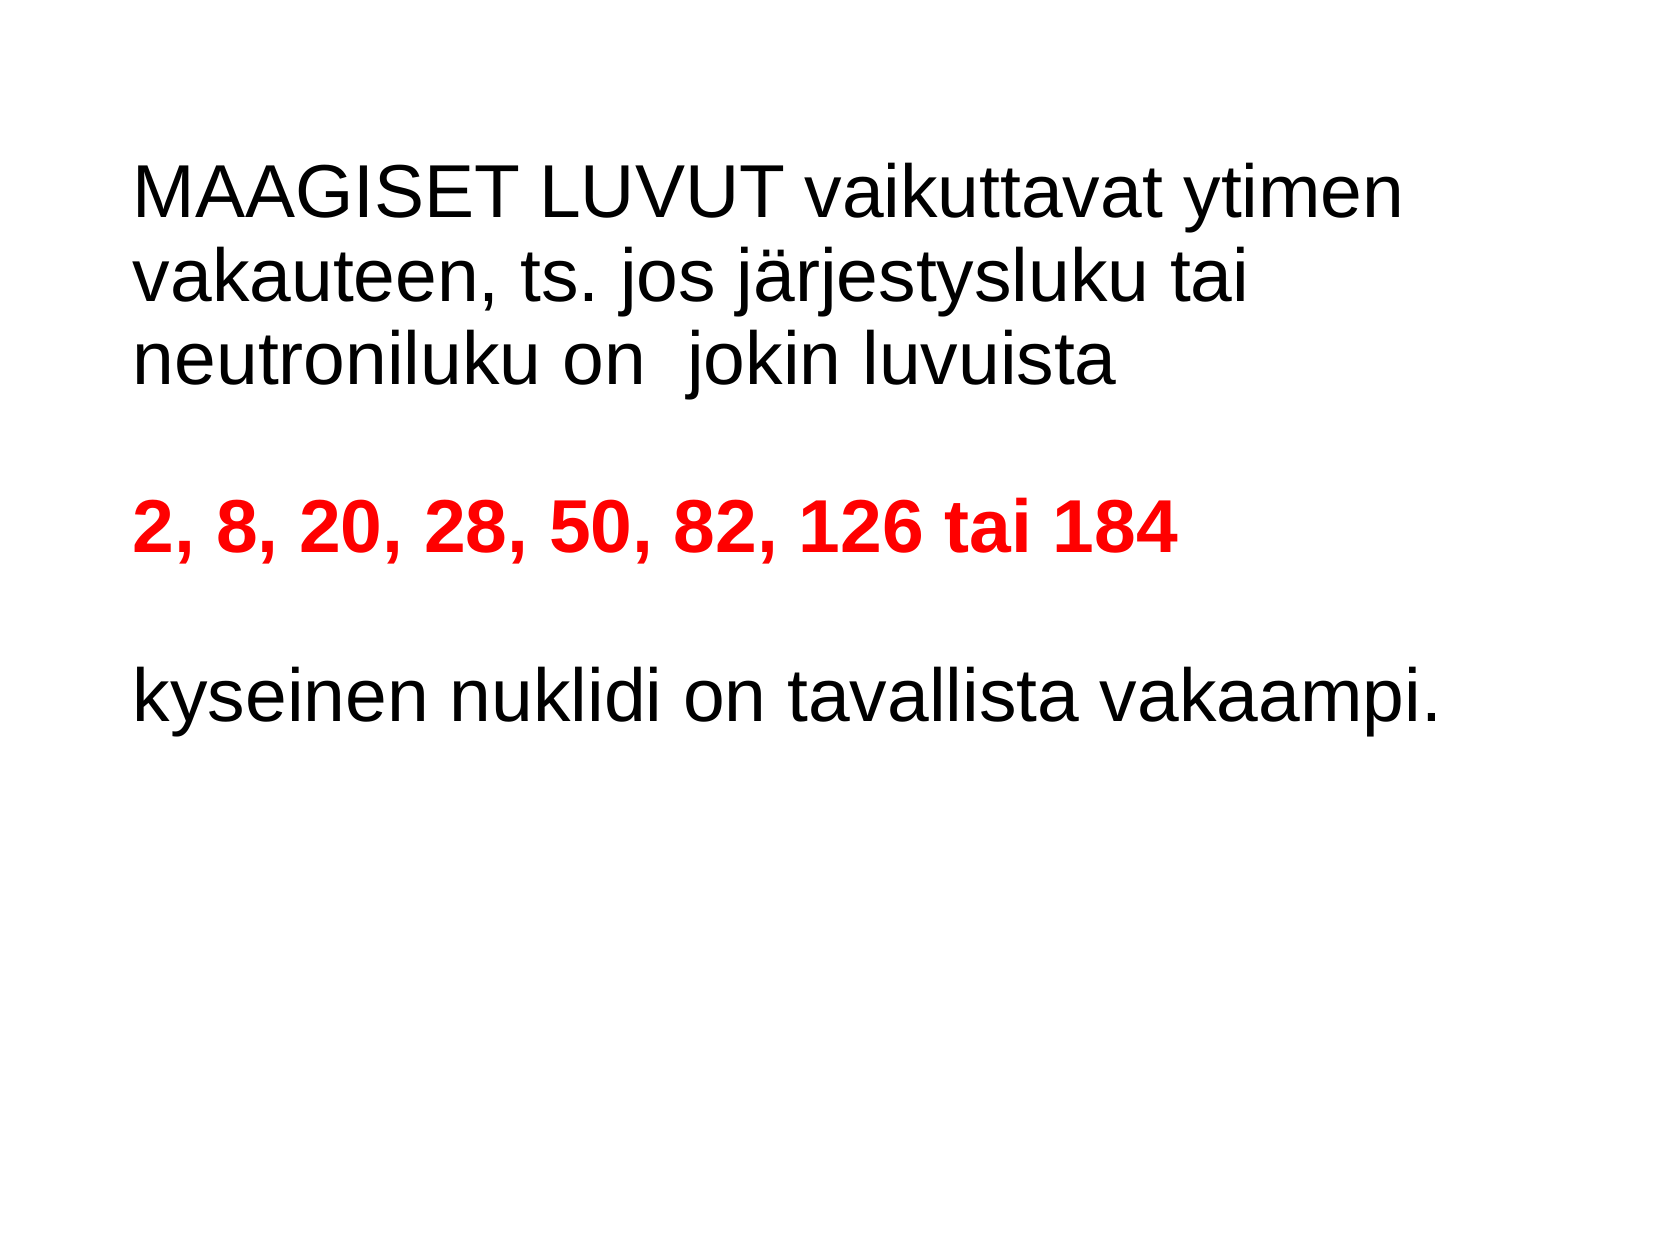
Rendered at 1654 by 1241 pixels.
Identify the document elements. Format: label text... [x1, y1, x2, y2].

text_box MAAGISET LUVUT vaikuttavat ytimen vakauteen, ts. jos järjestysluku tai neutroniluku on jokin luvuista 2, 8, 20, 28, 50, 82, 126 tai 184 kyseinen nuklidi on tavallista vakaampi. [118, 141, 1465, 1039]
